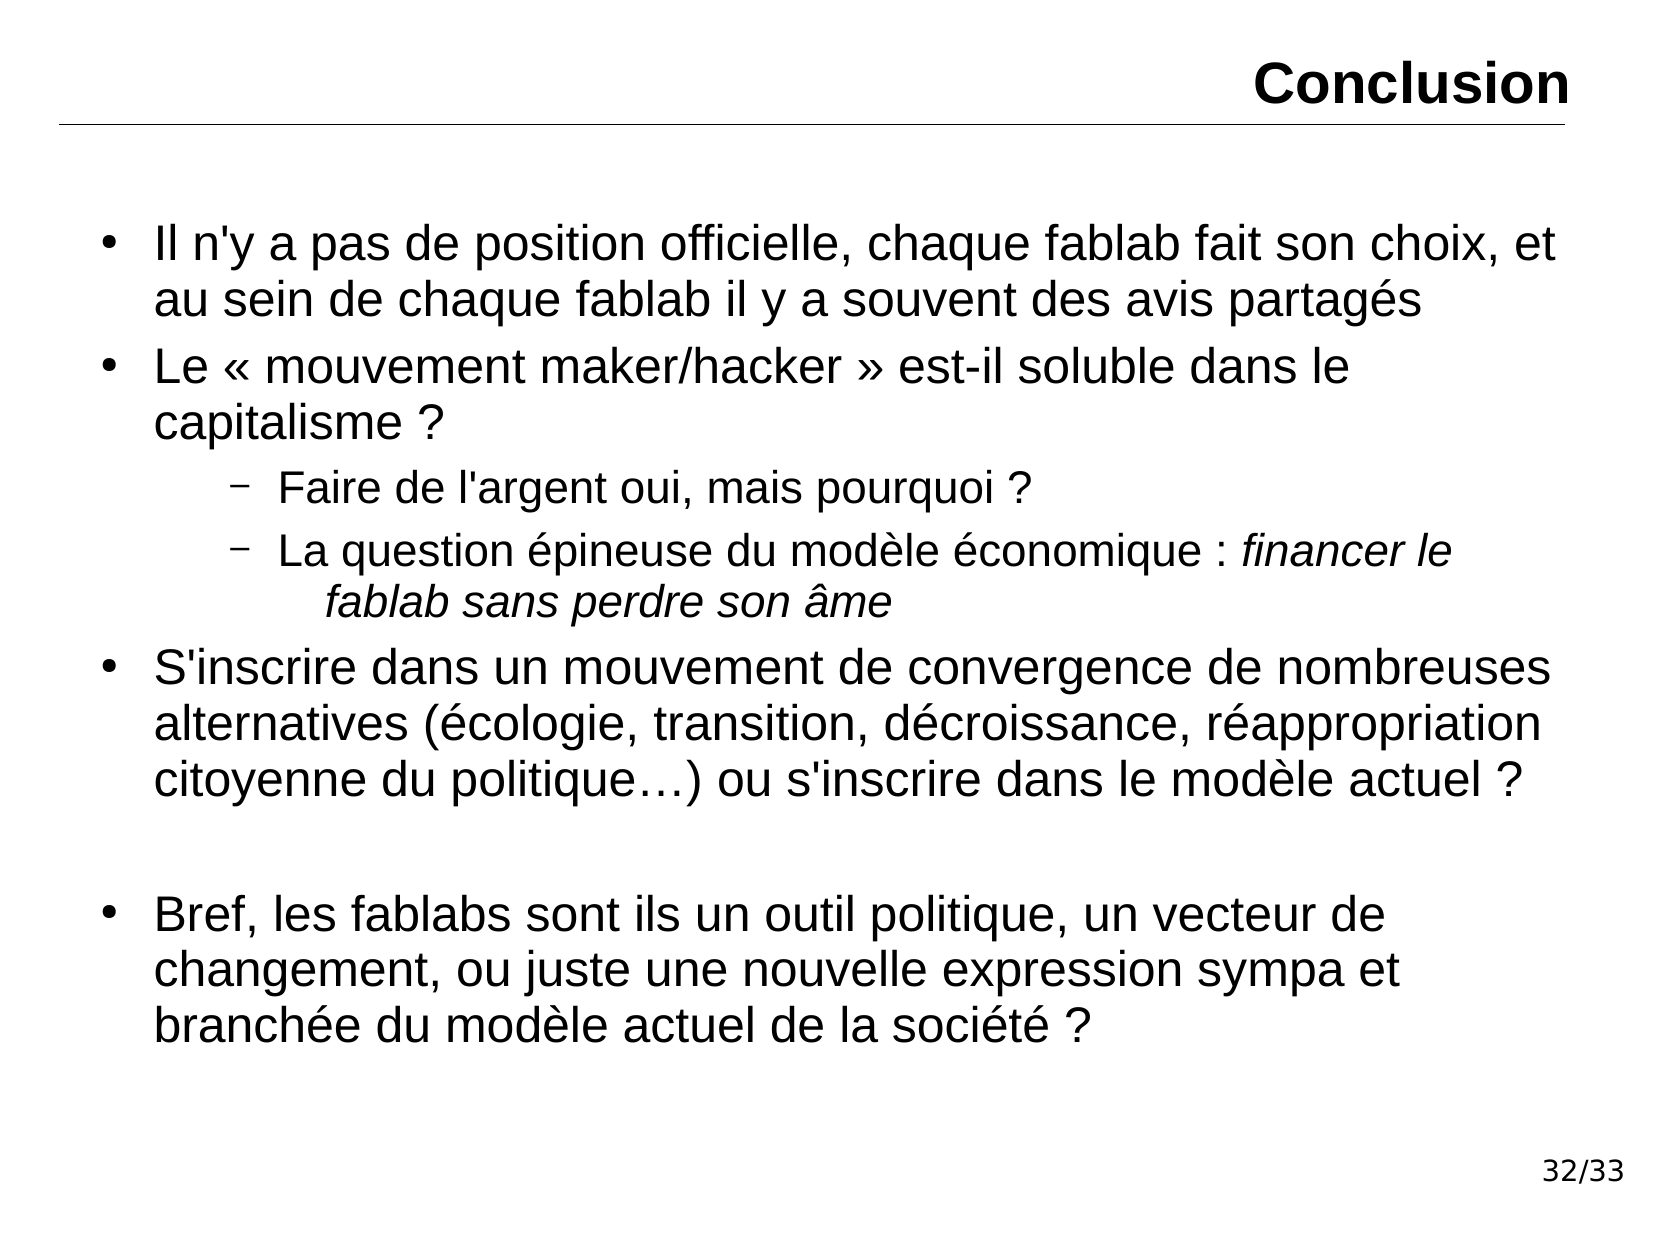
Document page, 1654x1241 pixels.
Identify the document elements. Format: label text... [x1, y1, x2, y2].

list Il n'y a pas de position officielle, chaque fablab fait son choix, et au sein de chaque fablab il y a souvent des avis partagés Le « mouvement maker/hacker » est-il soluble dans le capitalisme ? Faire de l'argent oui, mais pourquoi ? La question épineuse du modèle économique : financer le fablab sans perdre son âme S'inscrire dans un mouvement de convergence de nombreuses alternatives (écologie, transition, décroissance, réappropriation citoyenne du politique…) ou s'inscrire dans le modèle actuel ? Bref, les fablabs sont ils un outil politique, un vecteur de changement, ou juste une nouvelle expression sympa et branchée du modèle actuel de la société ? [82, 147, 1571, 1148]
title Conclusion [59, 46, 1571, 122]
